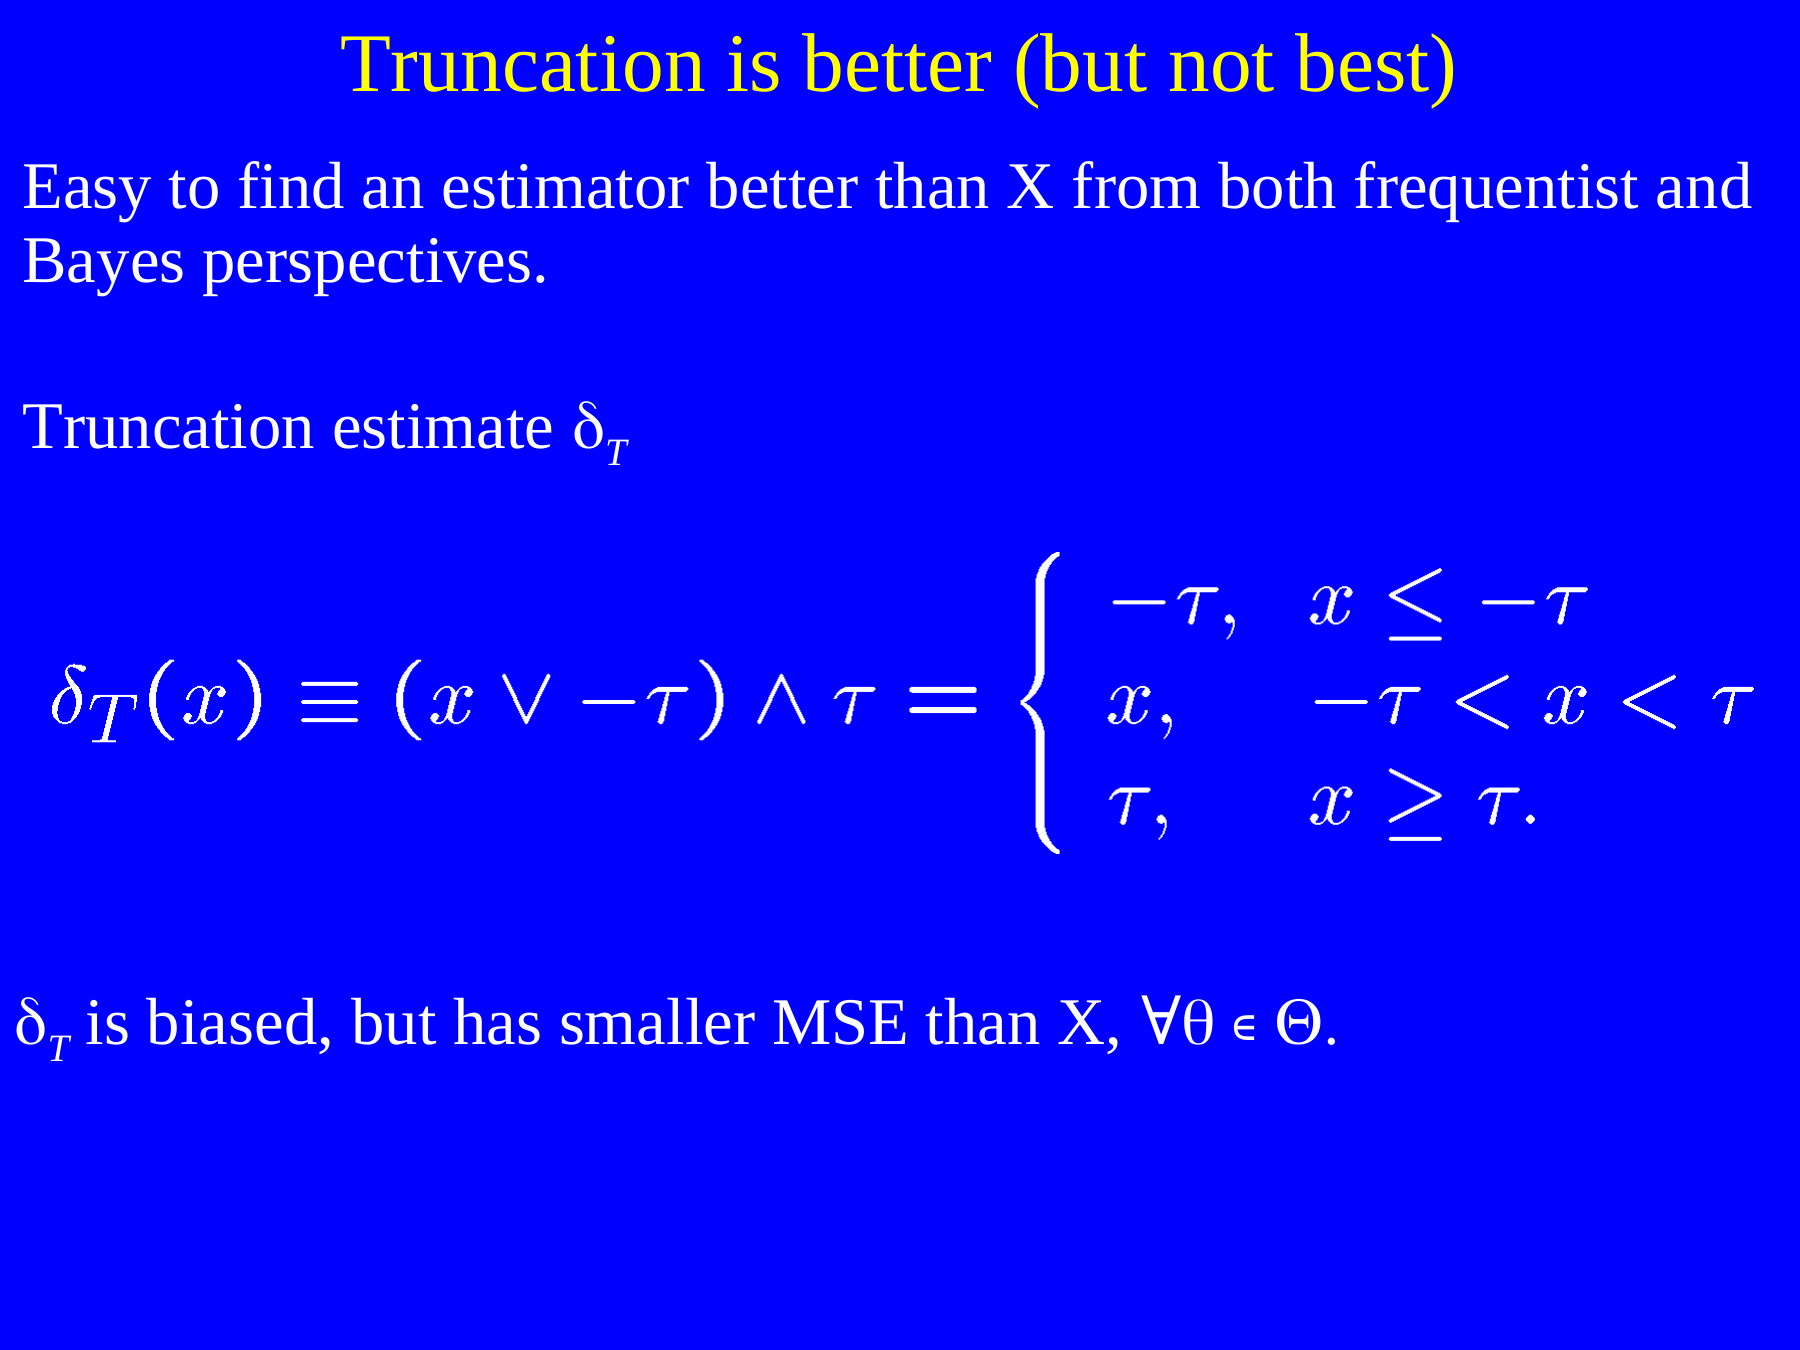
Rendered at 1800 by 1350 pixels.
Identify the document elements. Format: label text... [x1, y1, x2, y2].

text_box T is biased, but has smaller MSE than X, ∀ ∊  [0, 965, 1776, 1078]
picture [50, 549, 1755, 855]
list Easy to find an estimator better than X from both frequentist and Bayes perspectives. Truncation estimate T [0, 137, 1800, 1350]
title Truncation is better (but not best) [0, 0, 1800, 128]
